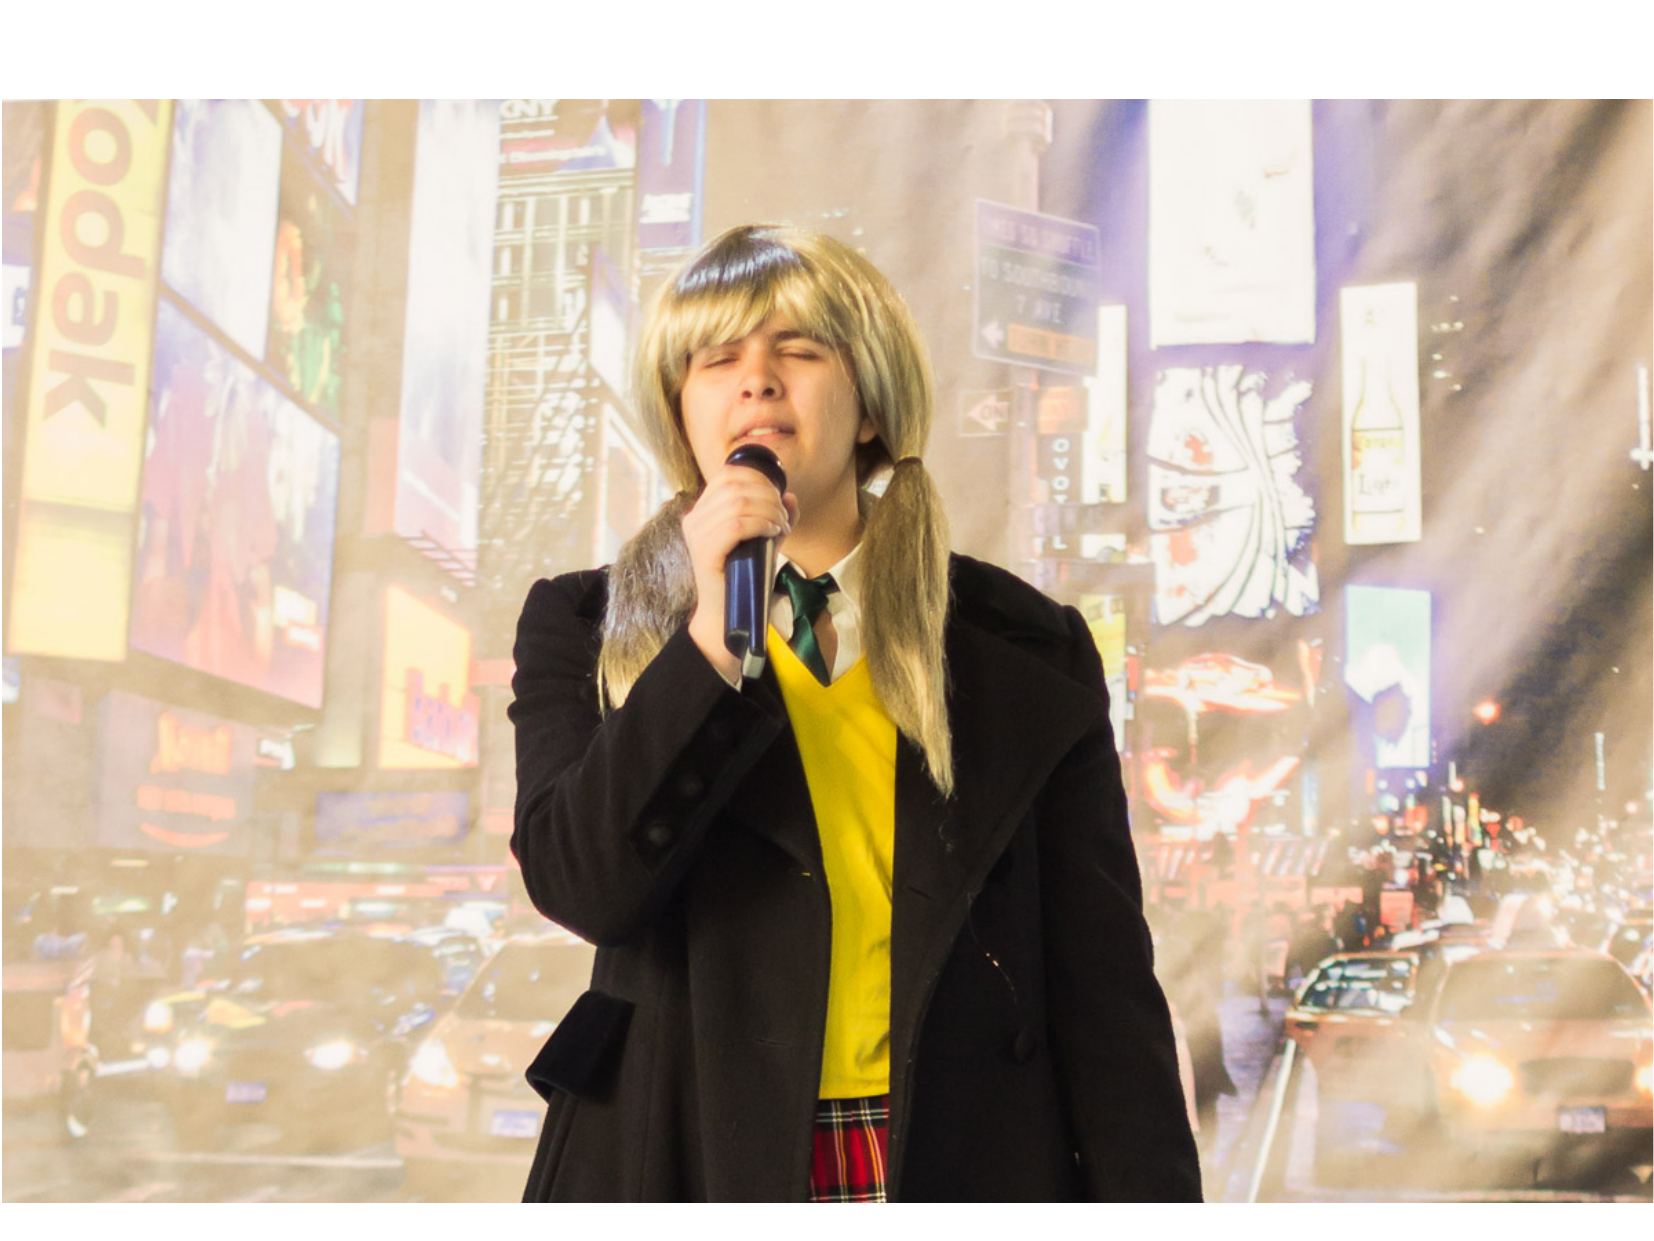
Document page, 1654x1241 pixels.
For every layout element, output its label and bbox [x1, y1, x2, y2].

picture [2, 99, 1654, 1203]
